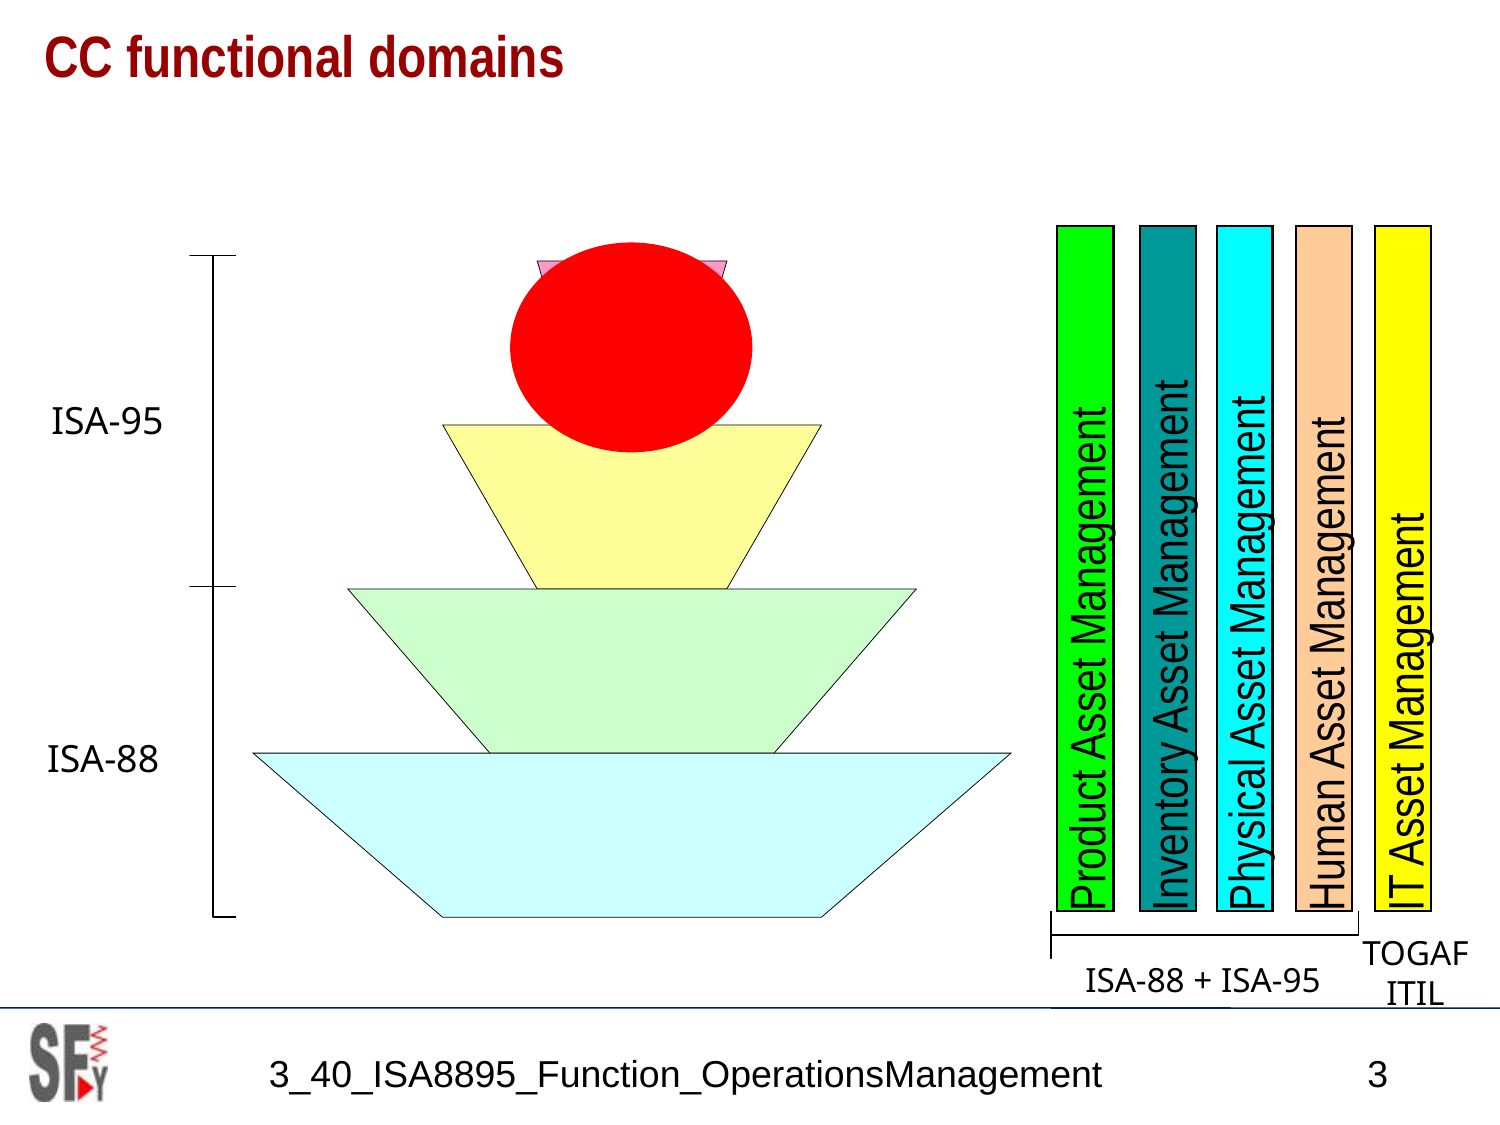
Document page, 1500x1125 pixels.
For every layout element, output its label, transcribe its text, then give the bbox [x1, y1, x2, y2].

picture [29, 1023, 108, 1102]
text_box Inventory Asset Management [1139, 226, 1196, 911]
text_box Product Asset Management [1057, 226, 1114, 911]
title CC functional domains [29, 12, 1471, 138]
text_box ISA-95 [51, 381, 179, 450]
text_box TOGAF ITIL [1362, 916, 1484, 1020]
text_box ISA-88 [47, 720, 175, 788]
text_box Human Asset Management [1296, 226, 1353, 911]
footer 3_40_ISA8895_Function_OperationsManagement [253, 1034, 1336, 1103]
text_box Physical Asset Management [1216, 226, 1273, 911]
slide_number <numéro> [1352, 1034, 1490, 1103]
text_box ISA-88 + ISA-95 [1085, 944, 1337, 1008]
text_box IT Asset Management [1375, 226, 1432, 911]
text_box [253, 244, 1011, 918]
